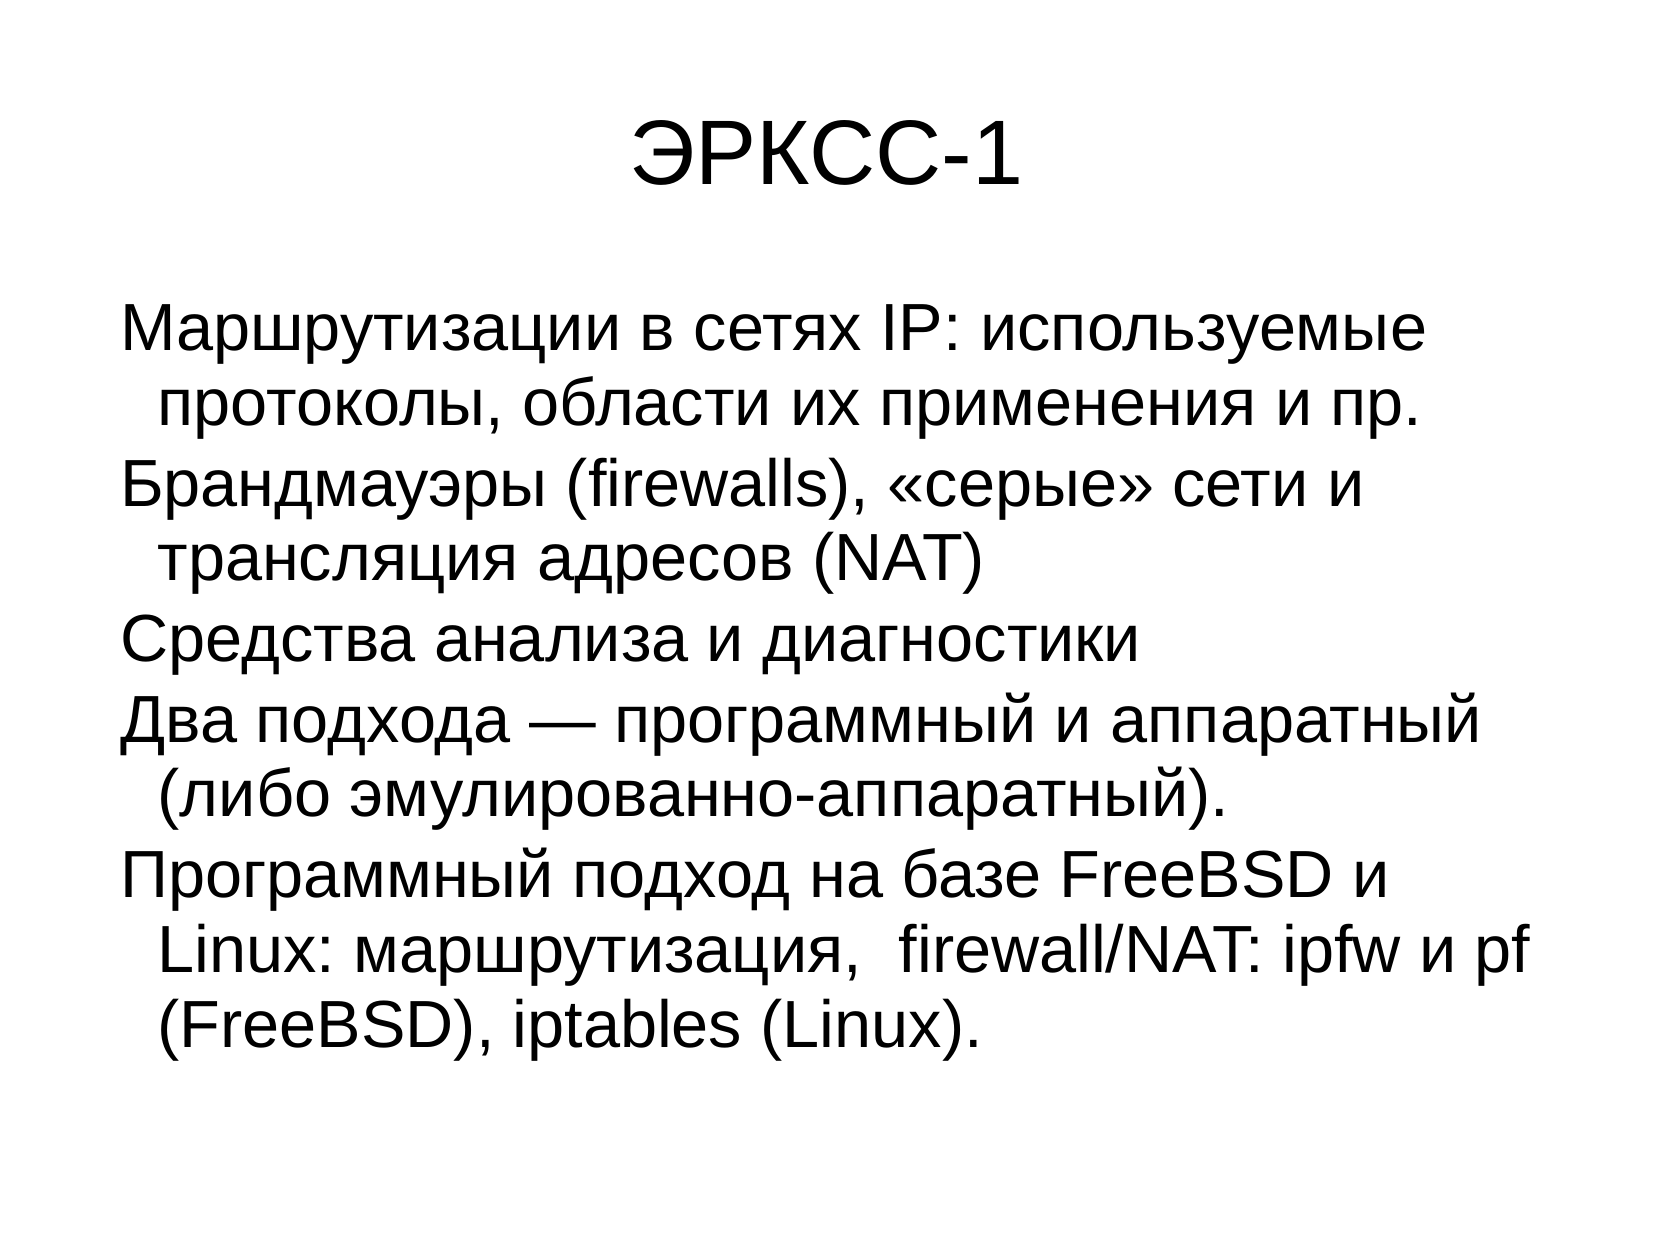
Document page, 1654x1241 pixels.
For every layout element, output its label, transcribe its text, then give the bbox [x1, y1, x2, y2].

title ЭРКСС-1 [82, 56, 1571, 250]
list Маршрутизации в сетях IP: используемые протоколы, области их применения и пр. Брандмауэры (firewalls), «серые» сети и трансляция адресов (NAT) Средства анализа и диагностики Два подхода — программный и аппаратный (либо эмулированно‑аппаратный). Программный подход на базе FreeBSD и Linux: маршрутизация, firewall/NAT: ipfw и pf (FreeBSD), iptables (Linux). [82, 290, 1571, 1094]
